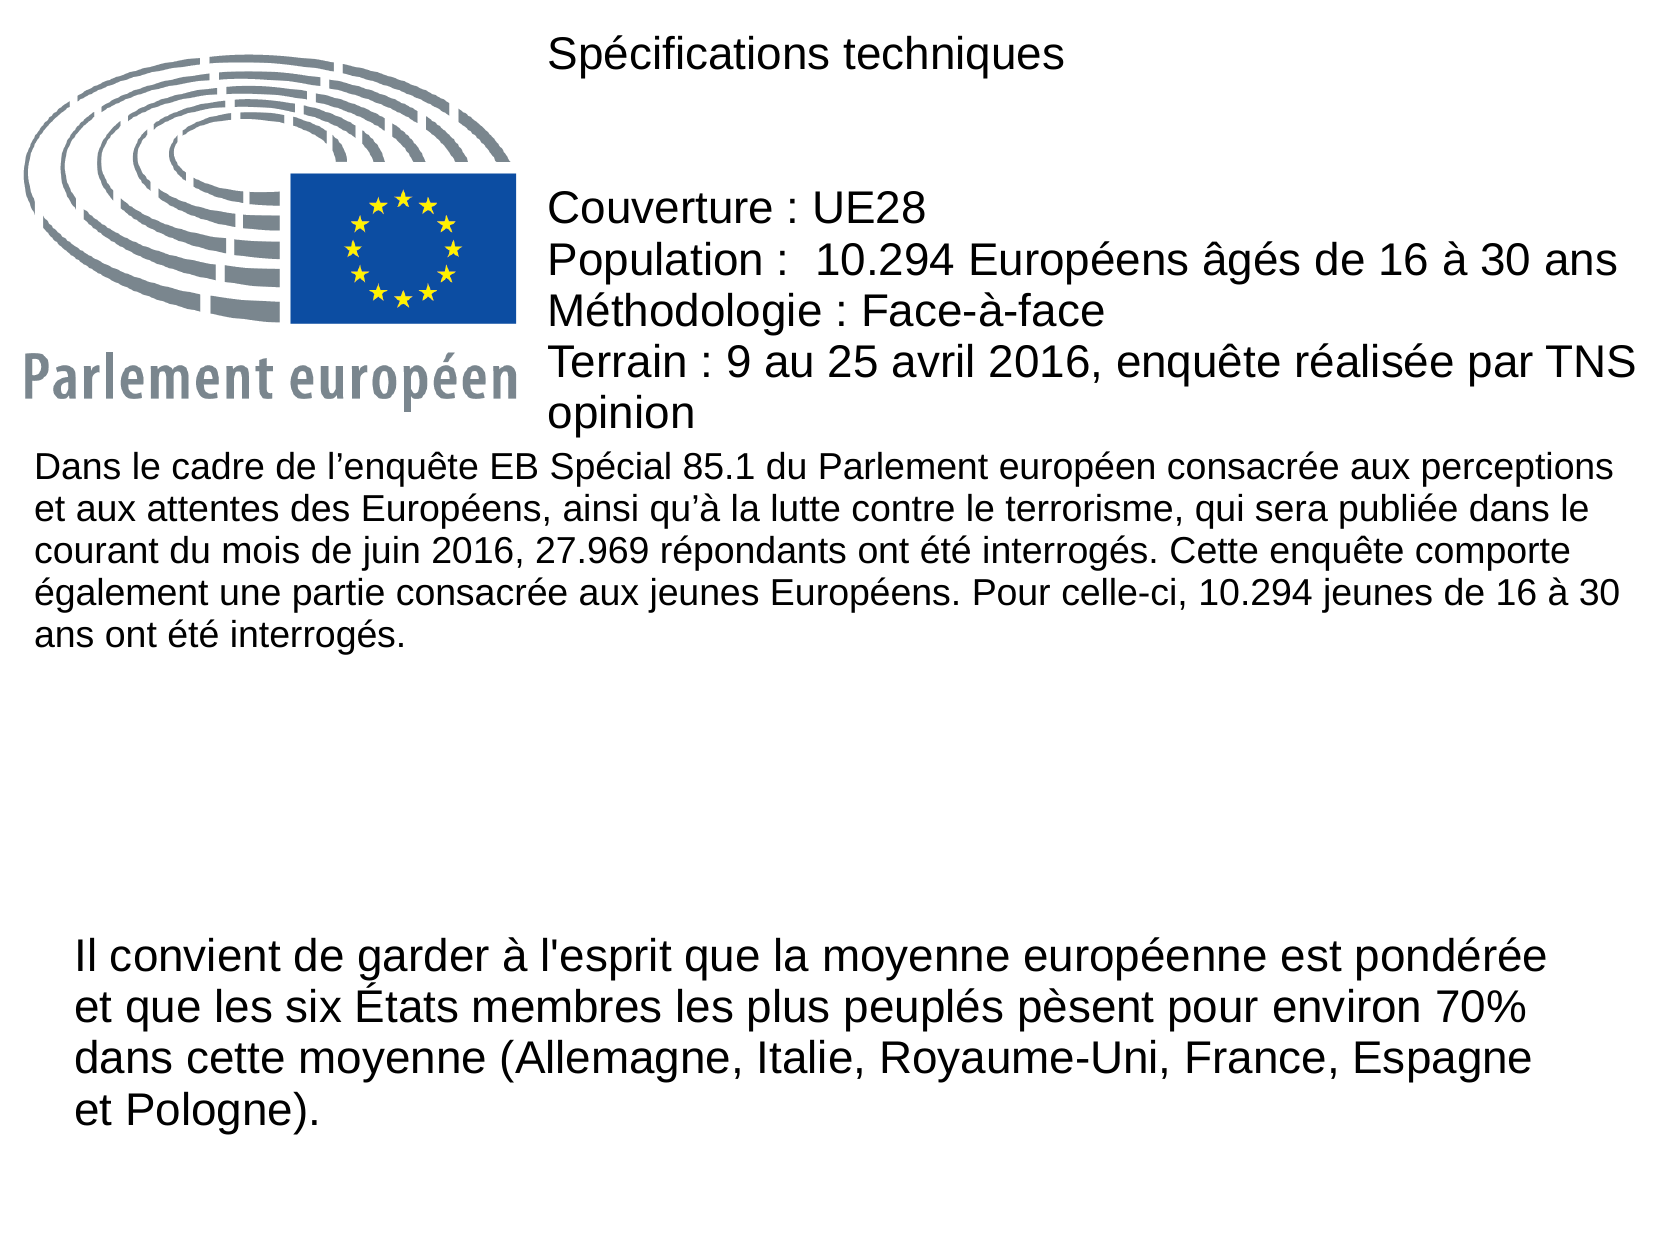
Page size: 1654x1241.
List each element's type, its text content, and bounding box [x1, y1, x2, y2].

text_box Spécifications techniques Couverture : UE28 Population : 10.294 Européens âgés de 16 à 30 ans Méthodologie : Face-à-face Terrain : 9 au 25 avril 2016, enquête réalisée par TNS opinion [532, 21, 1654, 438]
text_box Il convient de garder à l'esprit que la moyenne européenne est pondérée et que les six États membres les plus peuplés pèsent pour environ 70% dans cette moyenne (Allemagne, Italie, Royaume-Uni, France, Espagne et Pologne). [59, 922, 1586, 1194]
picture [0, 0, 628, 524]
text_box Dans le cadre de l’enquête EB Spécial 85.1 du Parlement européen consacrée aux perceptions et aux attentes des Européens, ainsi qu’à la lutte contre le terrorisme, qui sera publiée dans le courant du mois de juin 2016, 27.969 répondants ont été interrogés. Cette enquête comporte également une partie consacrée aux jeunes Européens. Pour celle-ci, 10.294 jeunes de 16 à 30 ans ont été interrogés. [19, 438, 1654, 1214]
